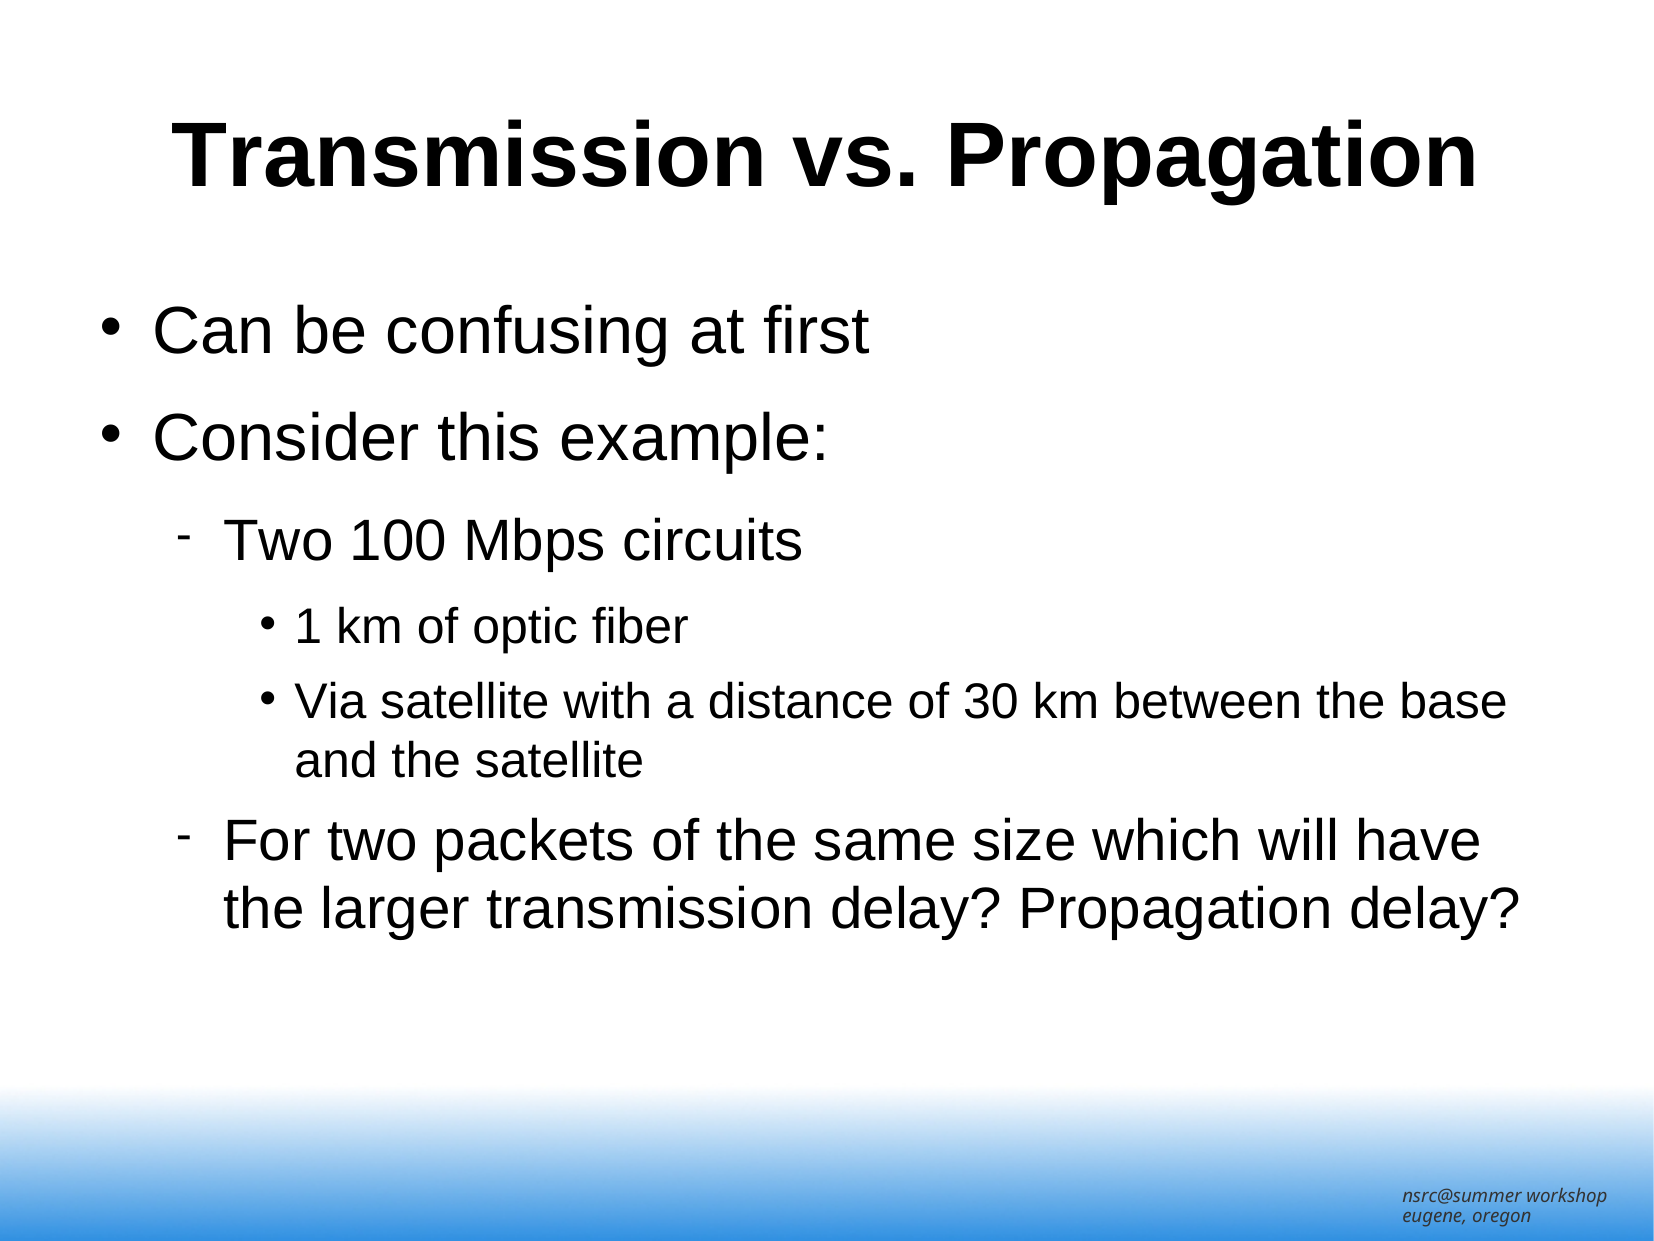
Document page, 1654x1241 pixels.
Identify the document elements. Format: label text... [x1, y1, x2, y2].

picture [0, 1083, 1654, 1241]
title Transmission vs. Propagation [82, 38, 1571, 268]
list Can be confusing at first Consider this example: Two 100 Mbps circuits 1 km of optic fiber Via satellite with a distance of 30 km between the base and the satellite For two packets of the same size which will have the larger transmission delay? Propagation delay? [82, 290, 1571, 1109]
